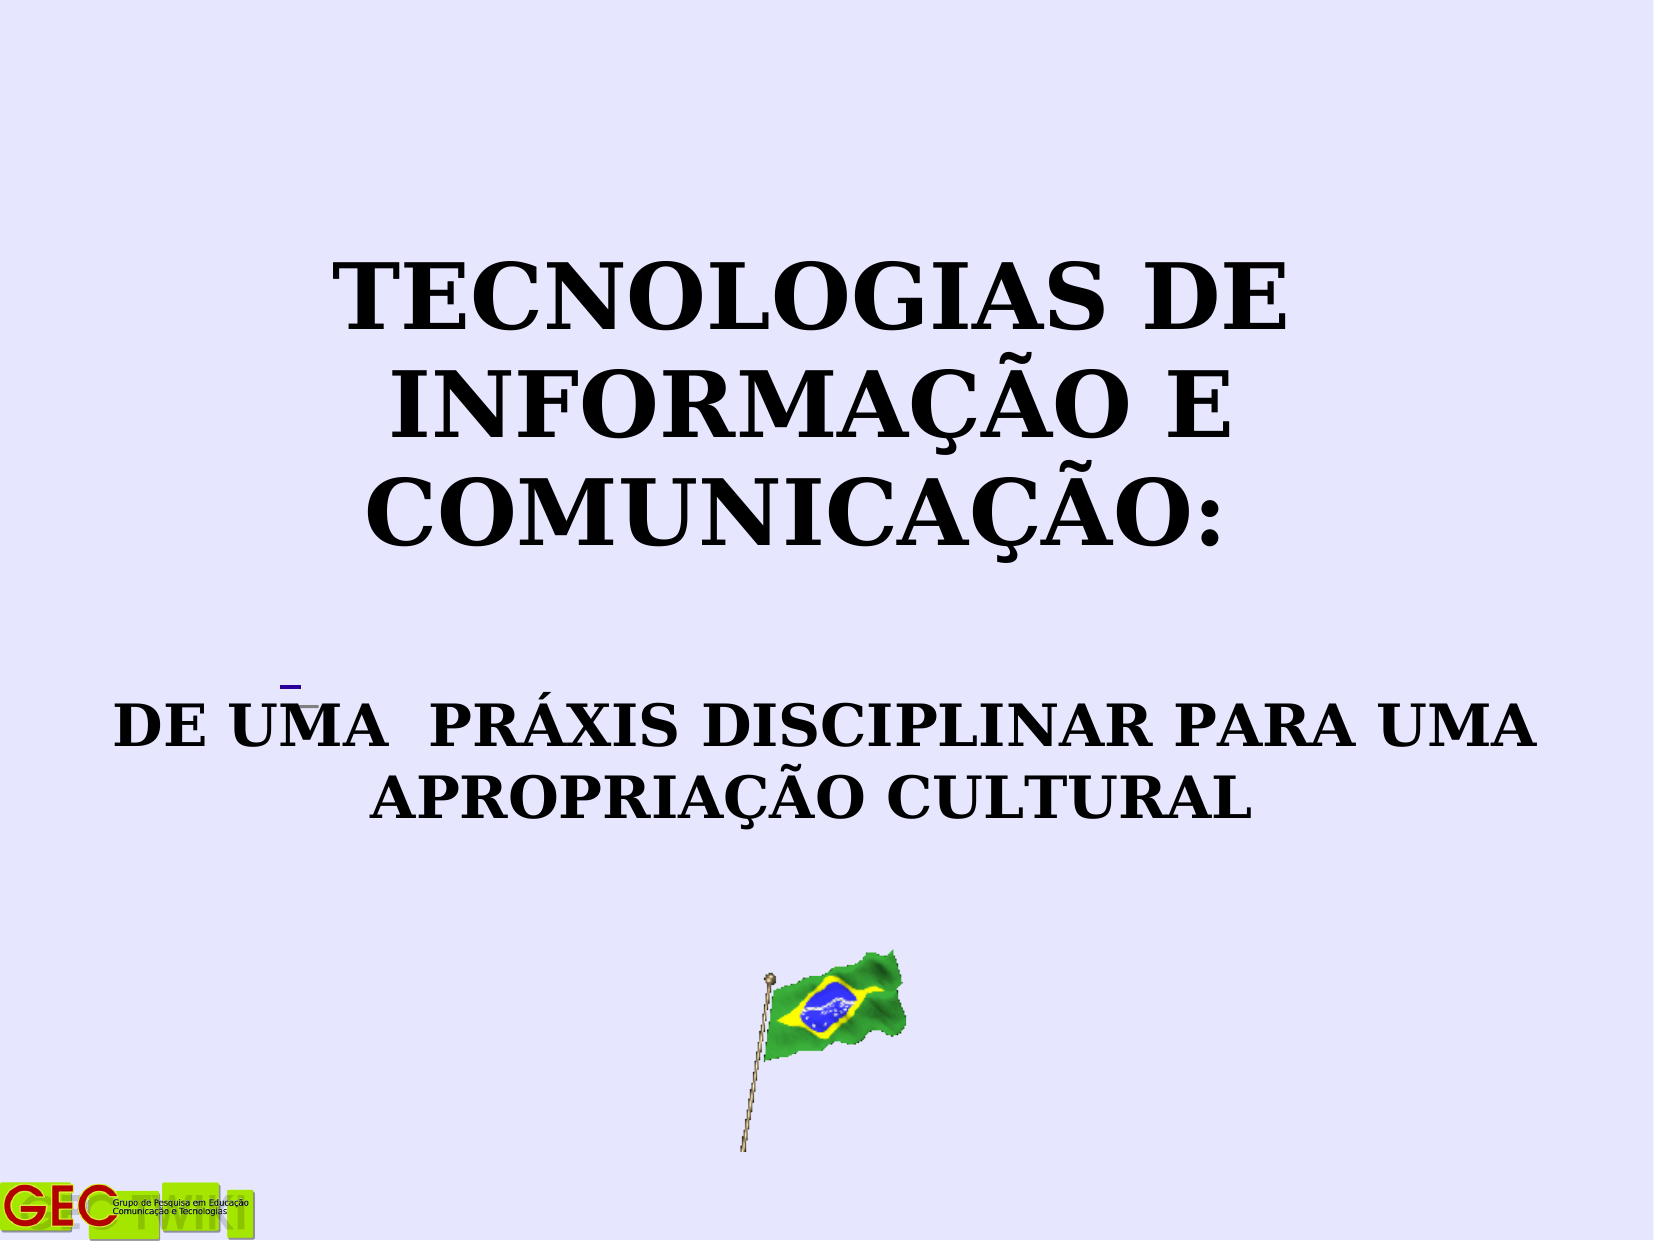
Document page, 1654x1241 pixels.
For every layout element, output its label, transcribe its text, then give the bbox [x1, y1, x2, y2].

picture [731, 932, 916, 1152]
picture [0, 1180, 266, 1241]
text_box TECNOLOGIAS DE INFORMAÇÃO E COMUNICAÇÃO: DE UMA PRÁXIS DISCIPLINAR PARA UMA APROPRIAÇÃO CULTURAL [59, 236, 1565, 840]
